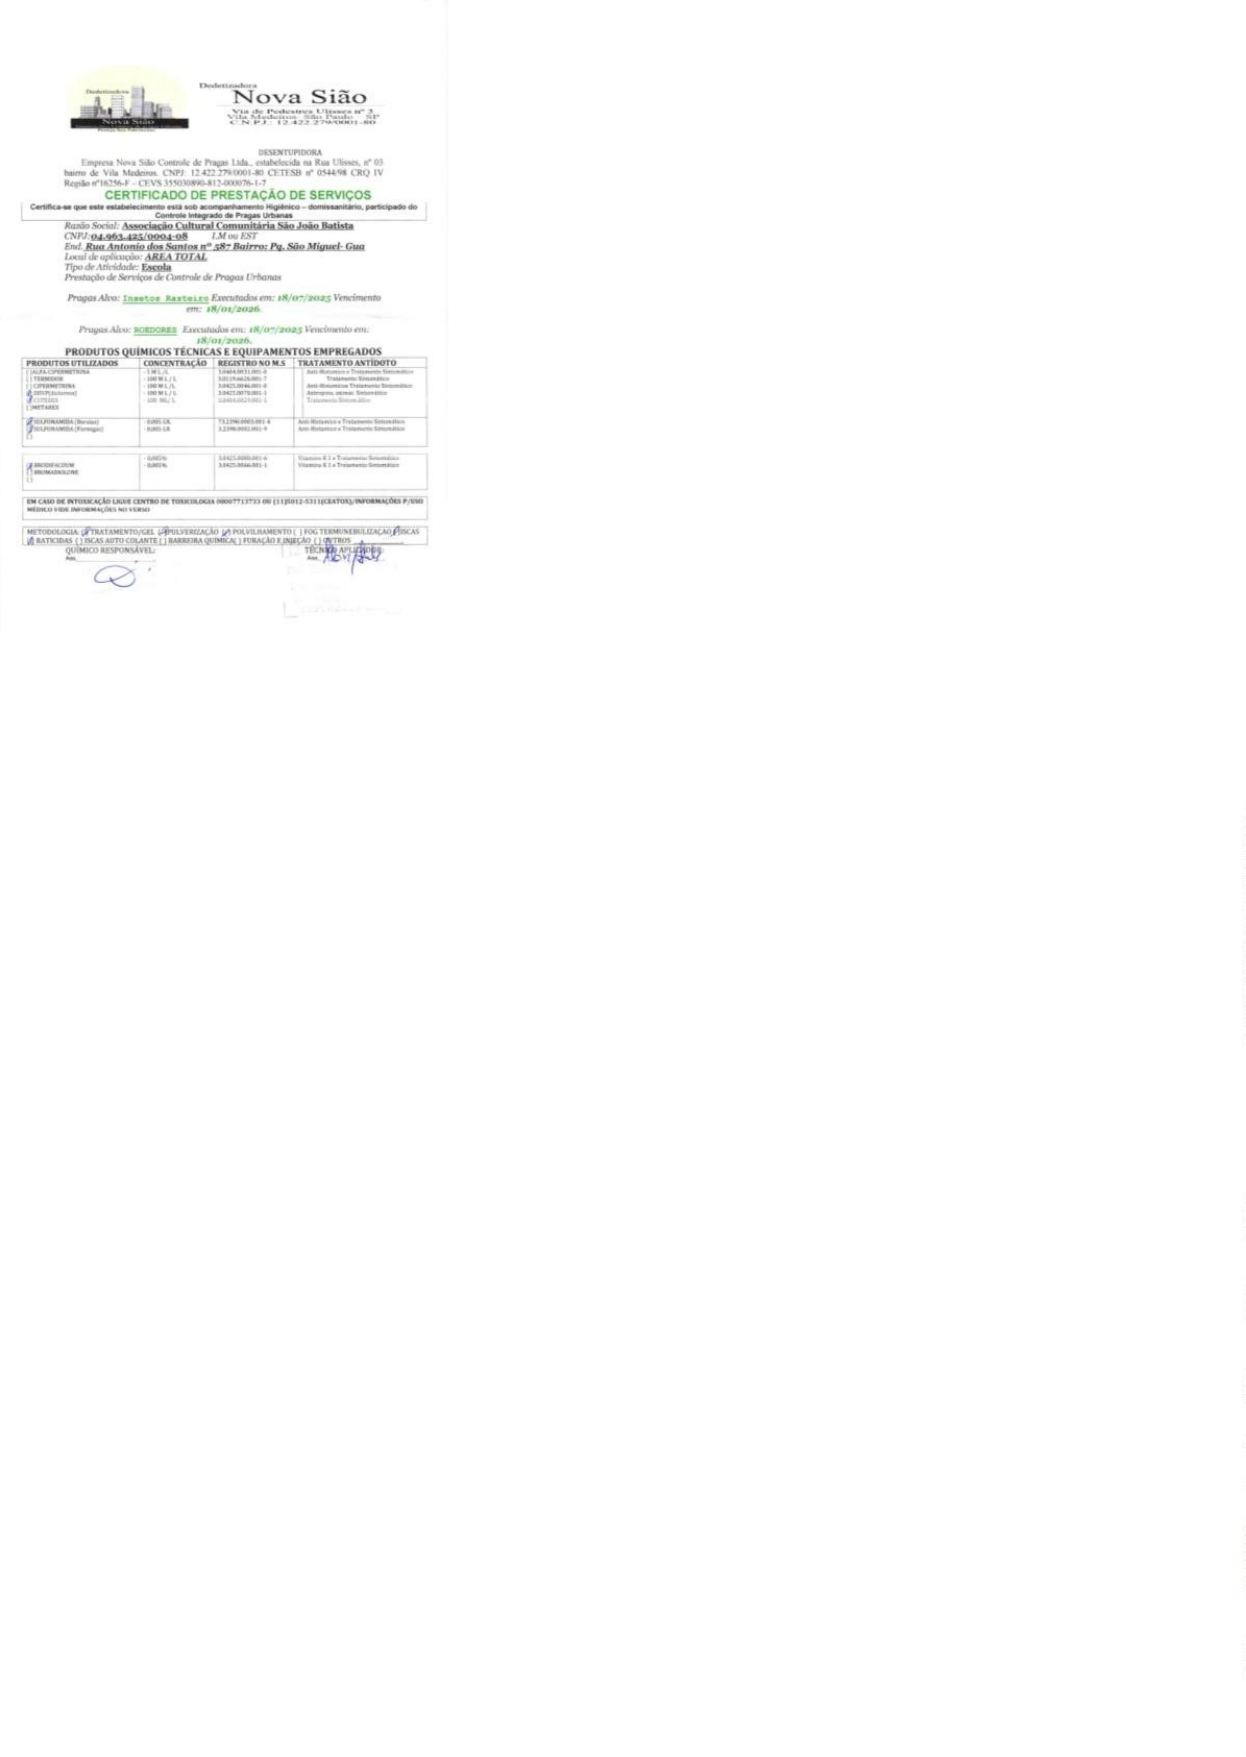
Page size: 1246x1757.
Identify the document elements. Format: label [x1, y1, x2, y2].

text_box [0, 0, 1246, 1757]
